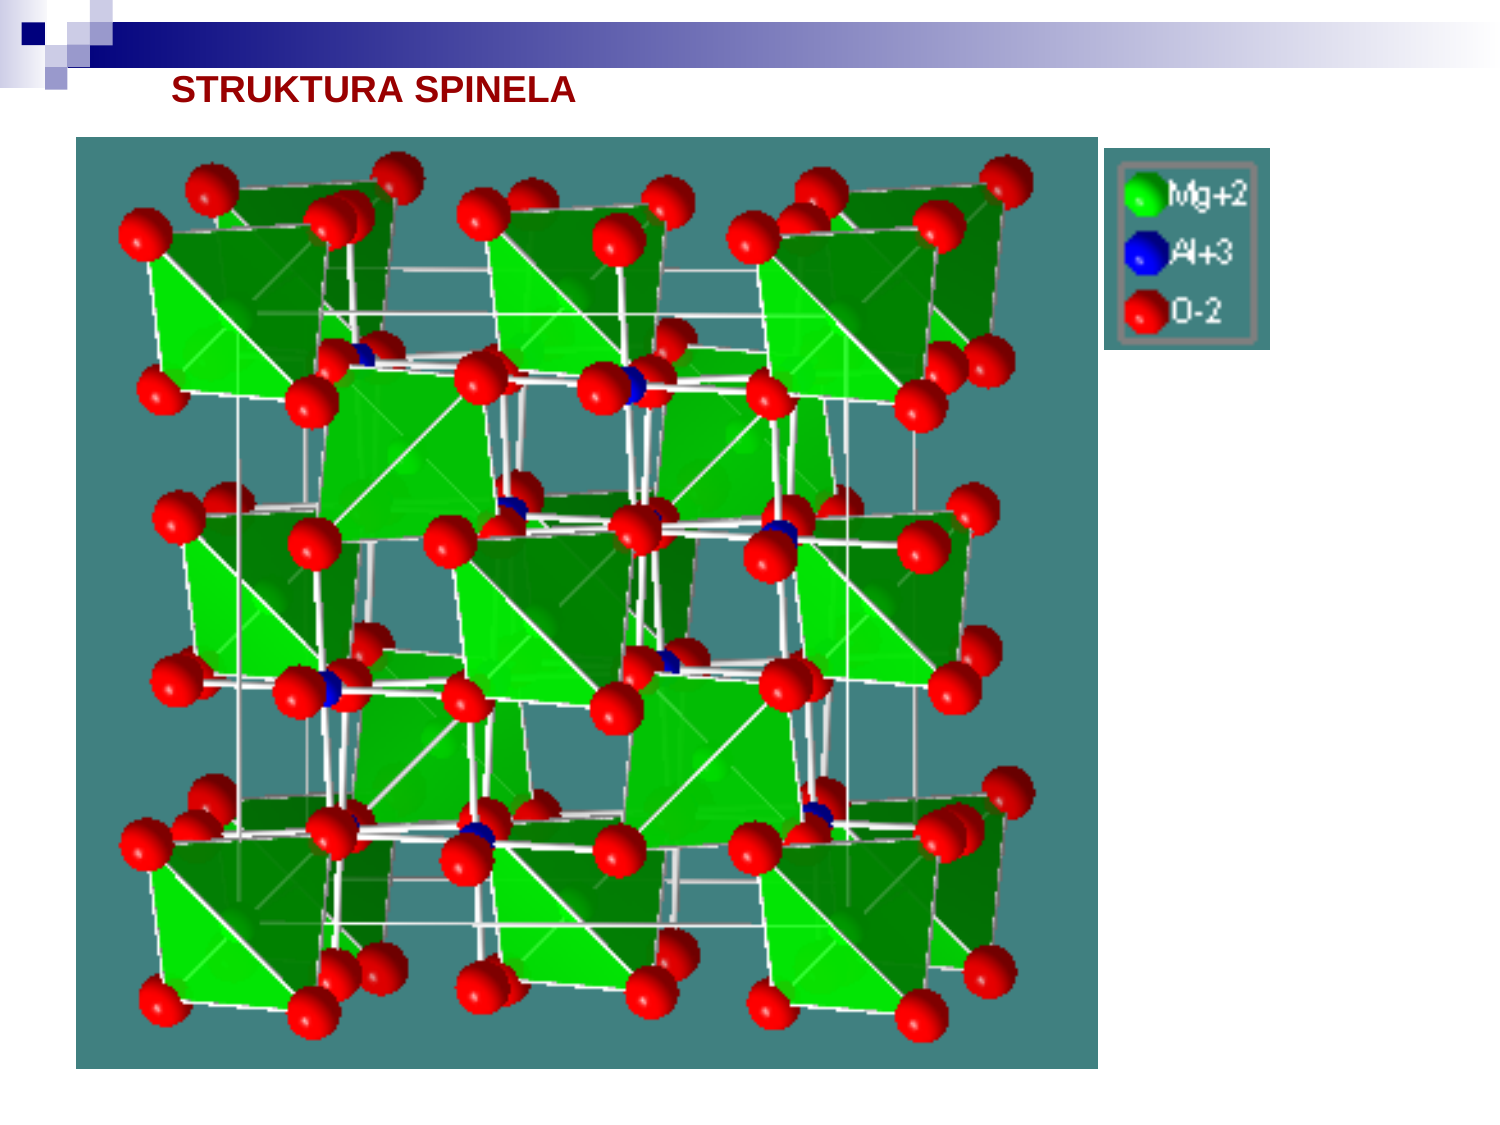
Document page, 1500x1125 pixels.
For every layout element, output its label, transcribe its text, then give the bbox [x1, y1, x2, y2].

chart [76, 137, 1098, 1069]
text_box STRUKTURA SPINELA [156, 57, 593, 119]
chart [1104, 148, 1270, 351]
